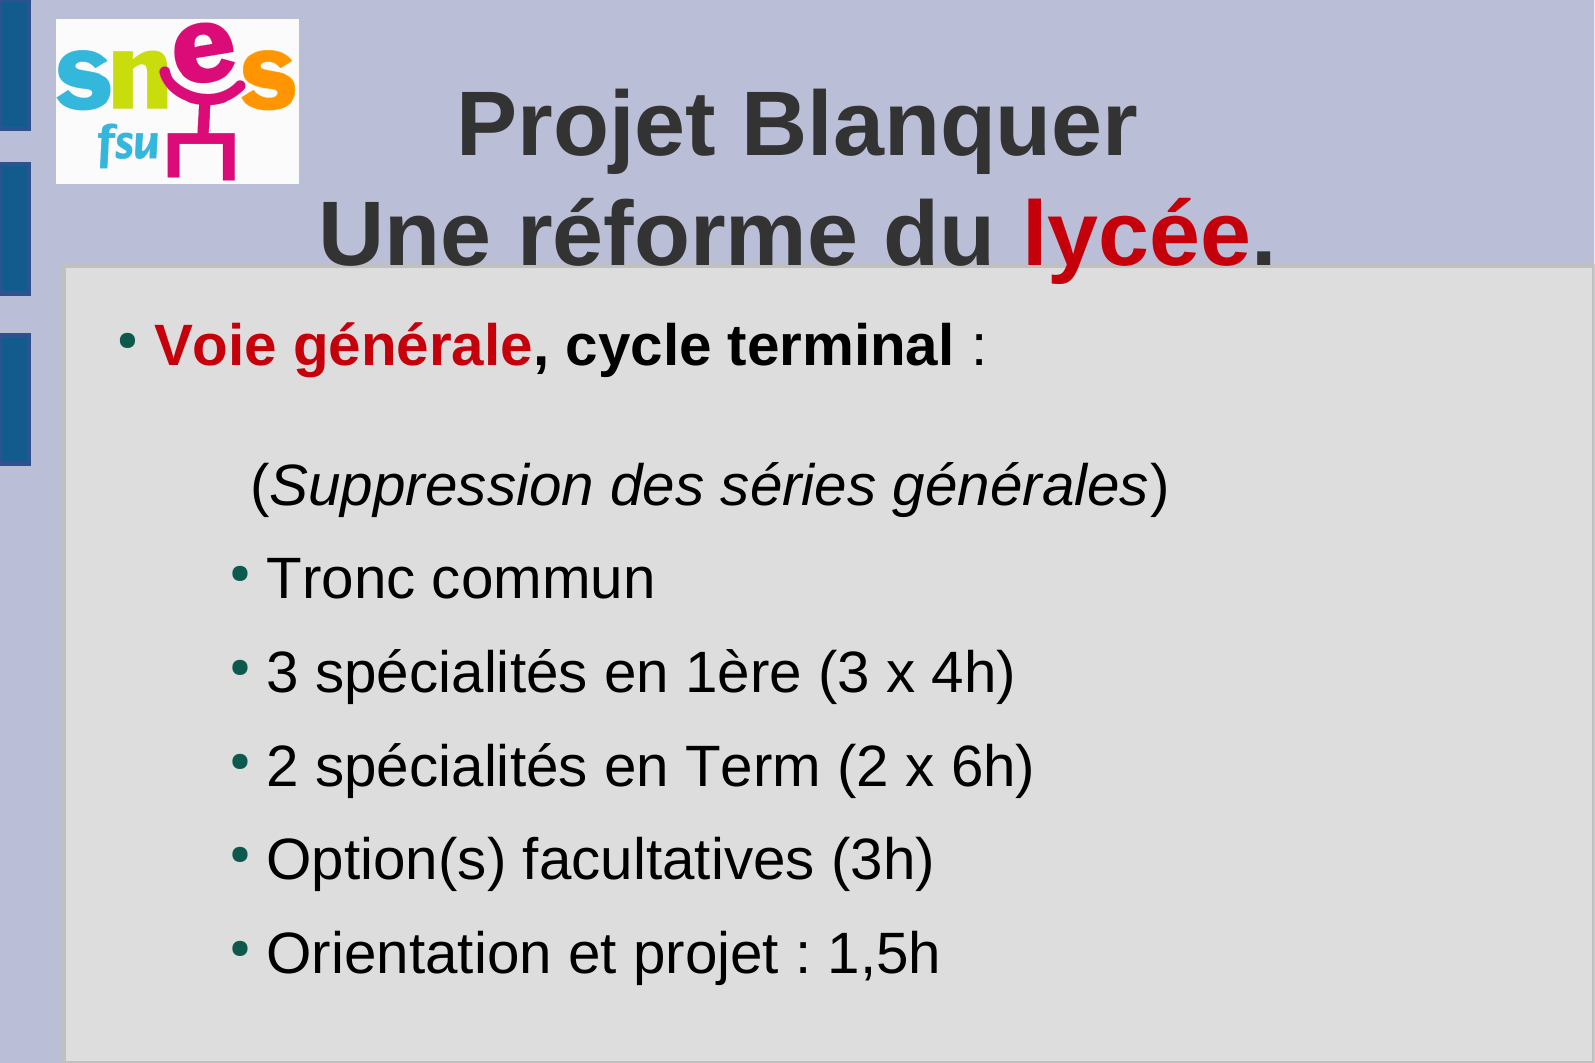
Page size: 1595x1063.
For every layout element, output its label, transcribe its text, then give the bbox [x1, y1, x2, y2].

picture [56, 19, 299, 184]
list Voie générale, cycle terminal : (Suppression des séries générales) Tronc commun 3 spécialités en 1ère (3 x 4h) 2 spécialités en Term (2 x 6h) Option(s) facultatives (3h) Orientation et projet : 1,5h [117, 307, 1479, 1061]
title Projet Blanquer Une réforme du lycée. [117, 64, 1479, 270]
